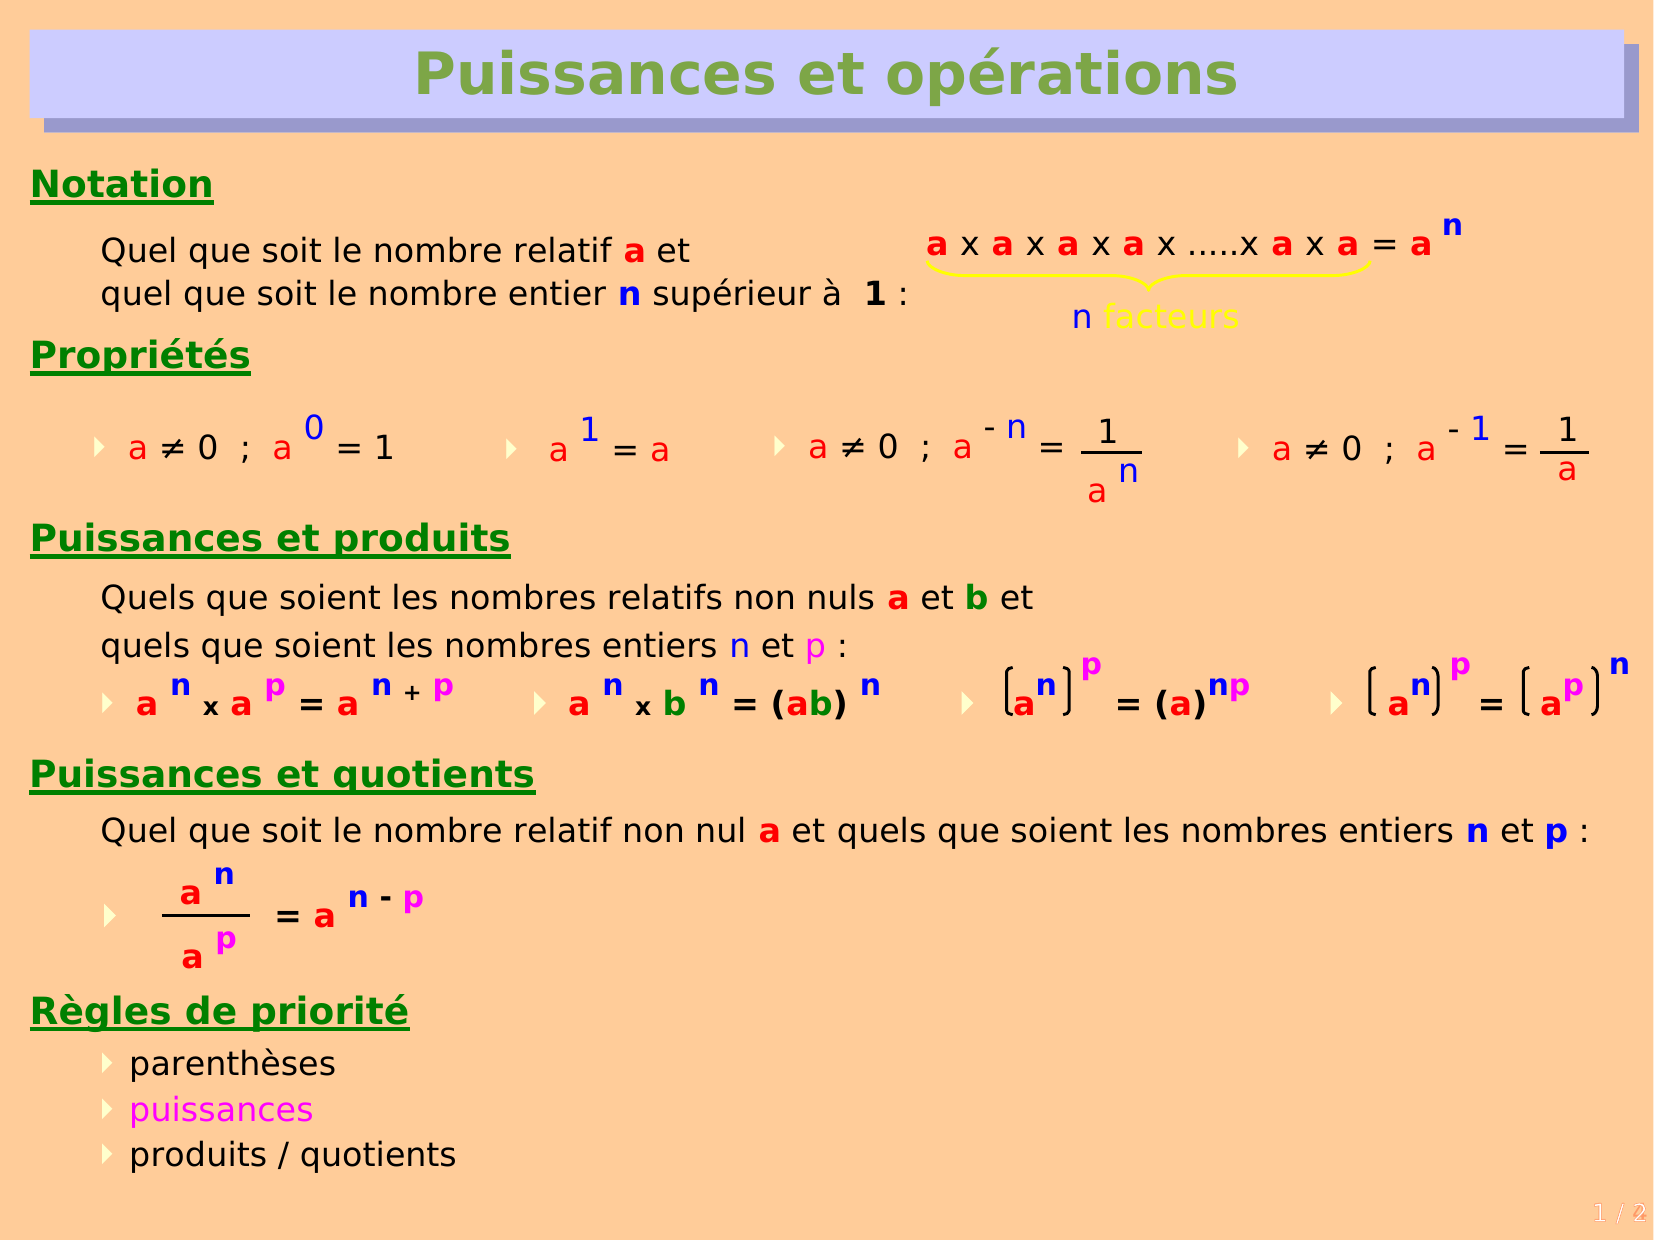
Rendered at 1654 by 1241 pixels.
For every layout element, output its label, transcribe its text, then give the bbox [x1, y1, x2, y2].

text_box a n [179, 856, 236, 913]
text_box 1 a n [1087, 454, 1140, 511]
text_box  an = ap [1318, 667, 1611, 724]
text_box  a ≠ 0 ; a - 1 = [1229, 410, 1540, 471]
text_box  a n x a p = a n + p [91, 667, 456, 724]
text_box 1 a n [1087, 412, 1140, 451]
text_box p [1080, 646, 1103, 703]
text_box 1 / 2 [1591, 1198, 1649, 1235]
text_box  a ≠ 0 ; a - n = [765, 408, 1076, 469]
text_box p [1449, 646, 1472, 703]
text_box quels que soient les nombres entiers n et p : [836, 811, 1591, 851]
title Puissances et opérations [29, 29, 1625, 119]
text_box a p [179, 920, 239, 977]
text_box  = a n - p [79, 879, 440, 936]
text_box Propriétés [29, 333, 252, 378]
text_box 1 a [1554, 454, 1582, 489]
text_box quels que soient les nombres entiers n et p : [100, 625, 849, 666]
text_box Puissances et produits [29, 516, 512, 561]
text_box Quel que soit le nombre relatif non nul a et [100, 804, 836, 858]
text_box Notation [29, 162, 215, 207]
text_box Règles de priorité [29, 989, 411, 1034]
text_box  a 1 = a [496, 410, 670, 472]
text_box Quel que soit le nombre relatif a et [100, 224, 691, 274]
text_box  produits / quotients [88, 1135, 462, 1175]
text_box 1 a [1554, 410, 1582, 451]
text_box a x a x a x a x .....x a x a = a n [925, 207, 1472, 264]
text_box  parenthèses [92, 1044, 337, 1084]
text_box  a ≠ 0 ; a 0 = 1 [86, 408, 403, 470]
text_box  puissances [88, 1090, 318, 1130]
text_box n [1608, 646, 1631, 703]
text_box Quels que soient les nombres relatifs non nuls a et b et [100, 571, 1034, 625]
text_box  a n x b n = (ab) n [521, 667, 885, 724]
text_box quel que soit le nombre entier n supérieur à 1 : [100, 274, 910, 314]
text_box  an = (a)np [950, 667, 1253, 724]
text_box n facteurs [1071, 297, 1241, 337]
text_box Puissances et quotients [29, 752, 536, 798]
